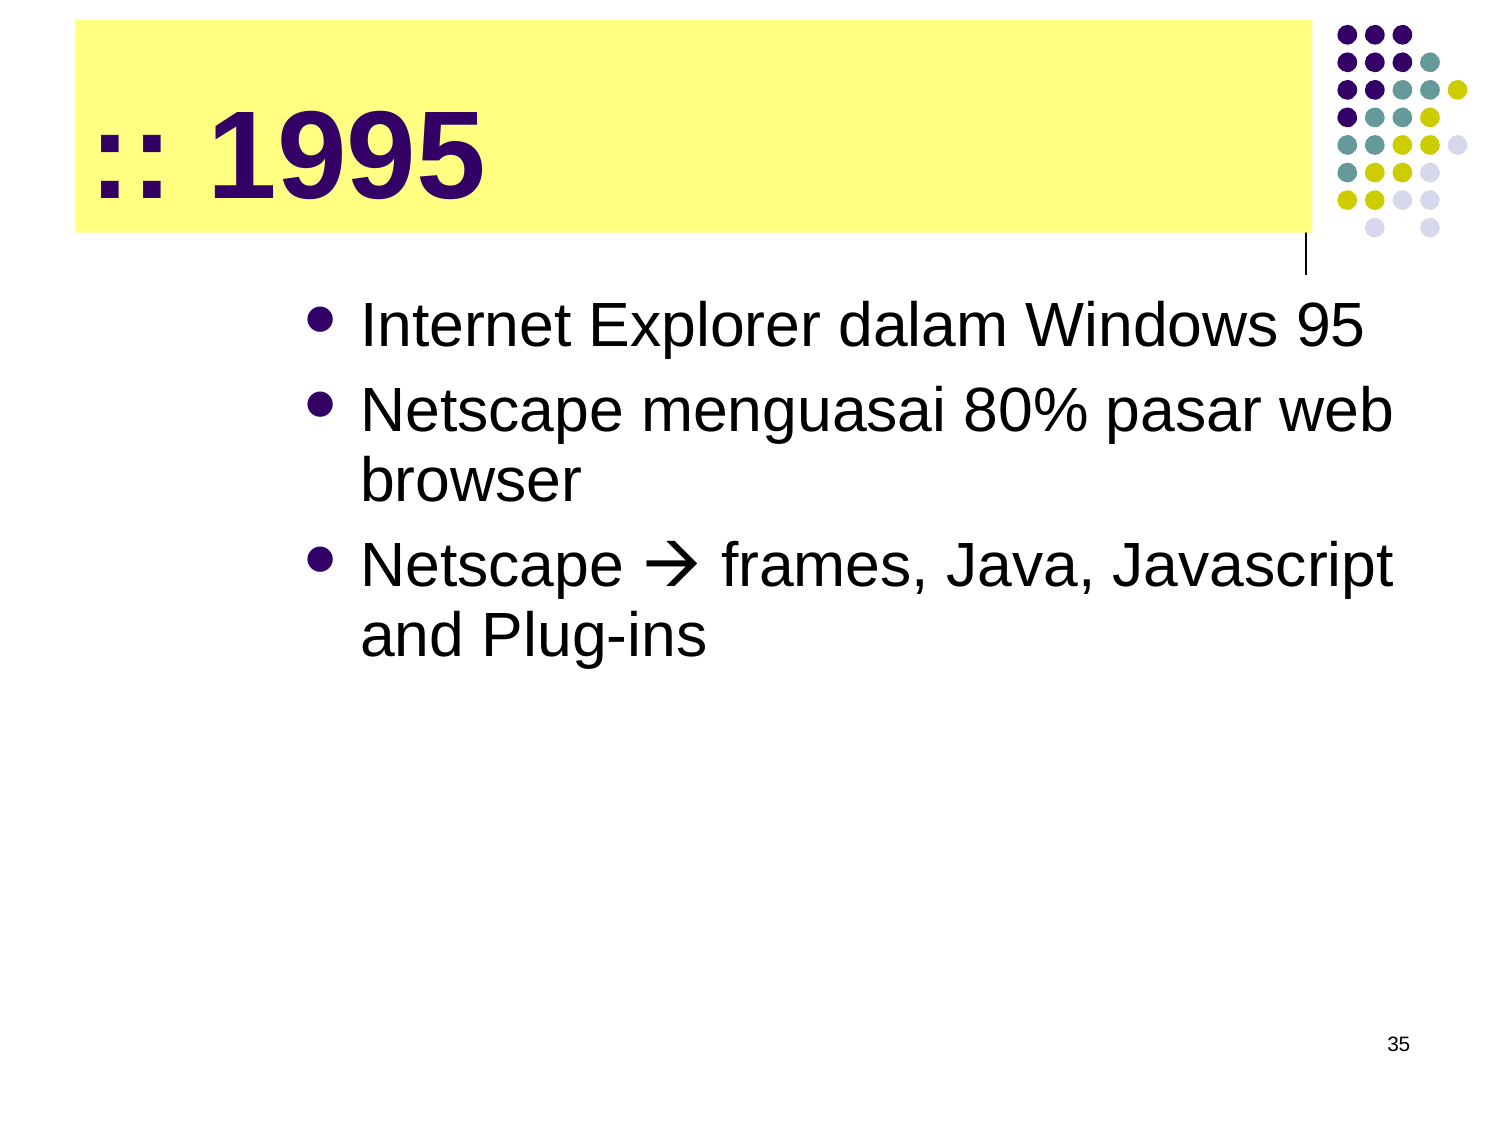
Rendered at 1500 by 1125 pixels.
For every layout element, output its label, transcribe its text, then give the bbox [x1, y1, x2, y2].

title :: 1995 [74, 20, 1313, 233]
list Internet Explorer dalam Windows 95 Netscape menguasai 80% pasar web browser Netscape  frames, Java, Javascript and Plug-ins [289, 282, 1425, 1006]
